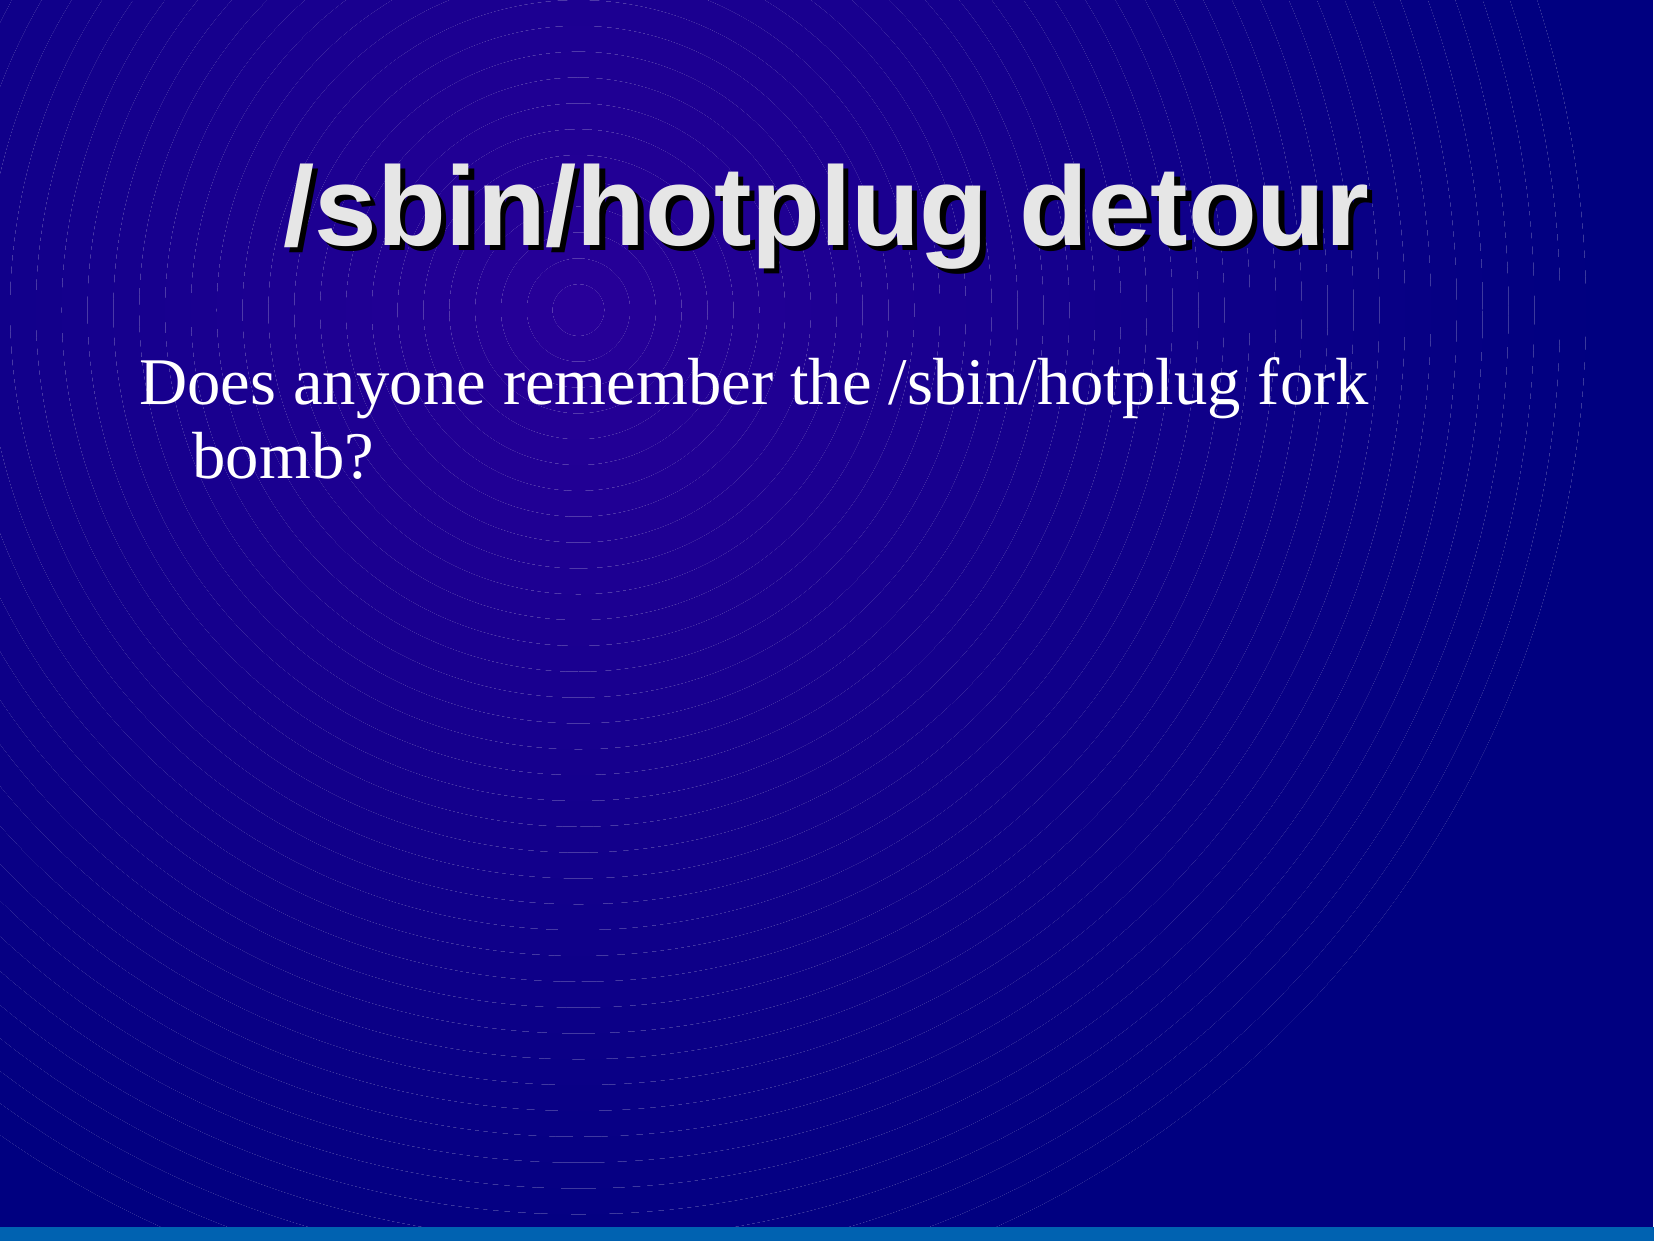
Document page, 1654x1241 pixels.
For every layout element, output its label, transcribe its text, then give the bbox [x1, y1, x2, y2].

title /sbin/hotplug detour [121, 102, 1533, 311]
list Does anyone remember the /sbin/hotplug fork bomb? [121, 344, 1533, 1127]
